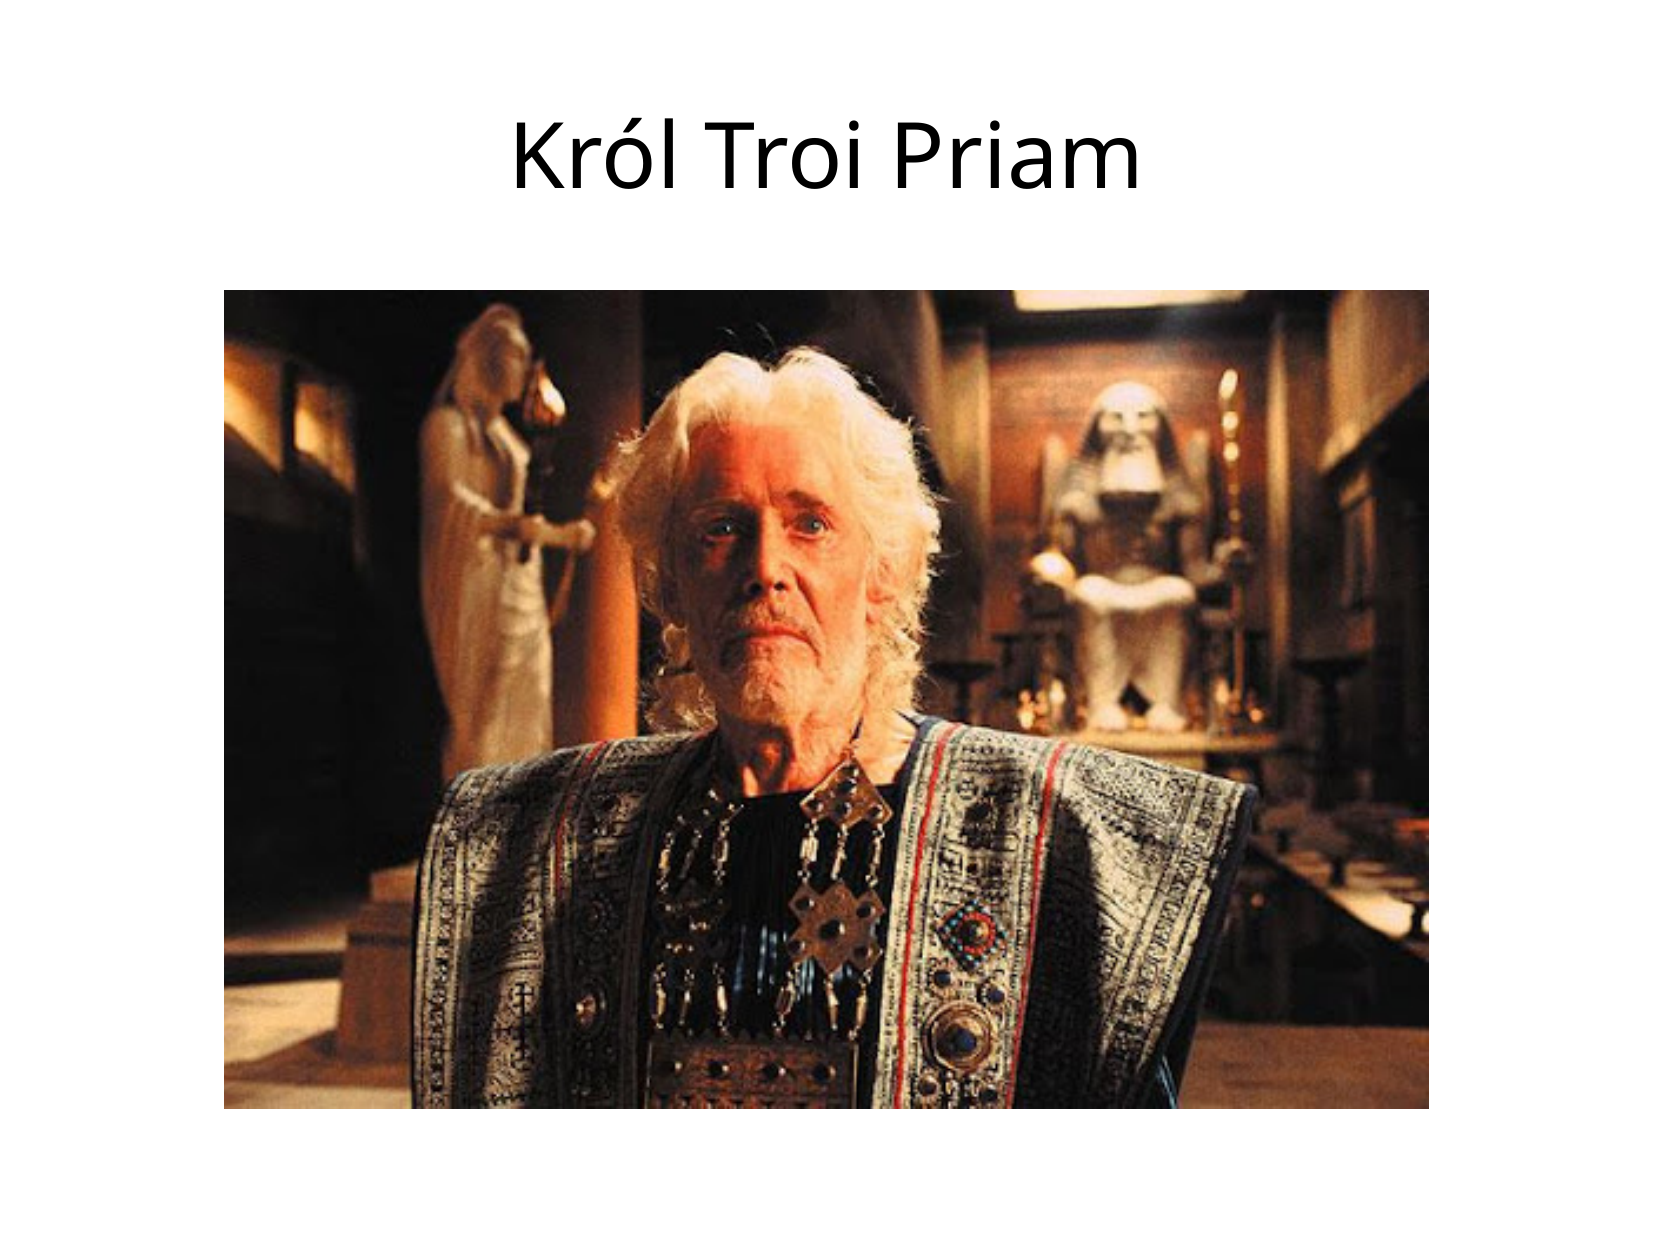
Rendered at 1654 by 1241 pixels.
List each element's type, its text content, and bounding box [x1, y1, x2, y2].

title Król Troi Priam [82, 49, 1571, 257]
picture [224, 290, 1429, 1109]
